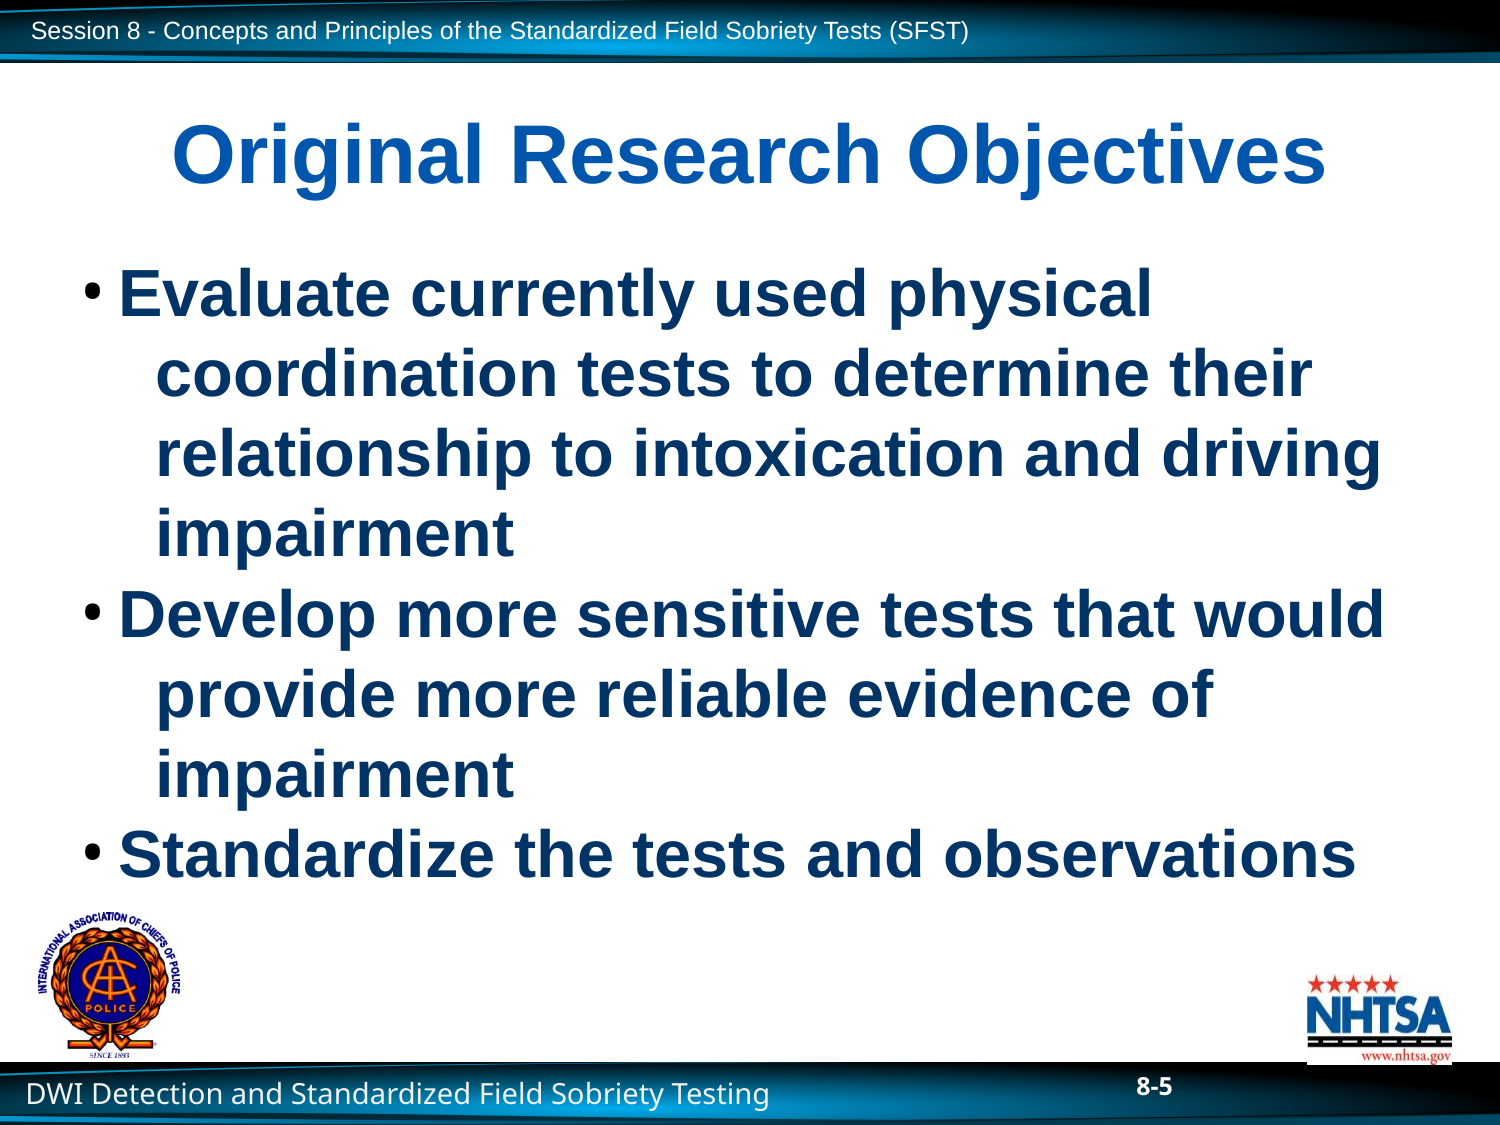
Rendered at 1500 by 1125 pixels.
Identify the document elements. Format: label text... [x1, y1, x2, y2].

slide_number 8-5 [1121, 1055, 1472, 1116]
list Evaluate currently used physical coordination tests to determine their relationship to intoxication and driving impairment Develop more sensitive tests that would provide more reliable evidence of impairment Standardize the tests and observations [80, 249, 1476, 944]
title Original Research Objectives [50, 87, 1451, 213]
